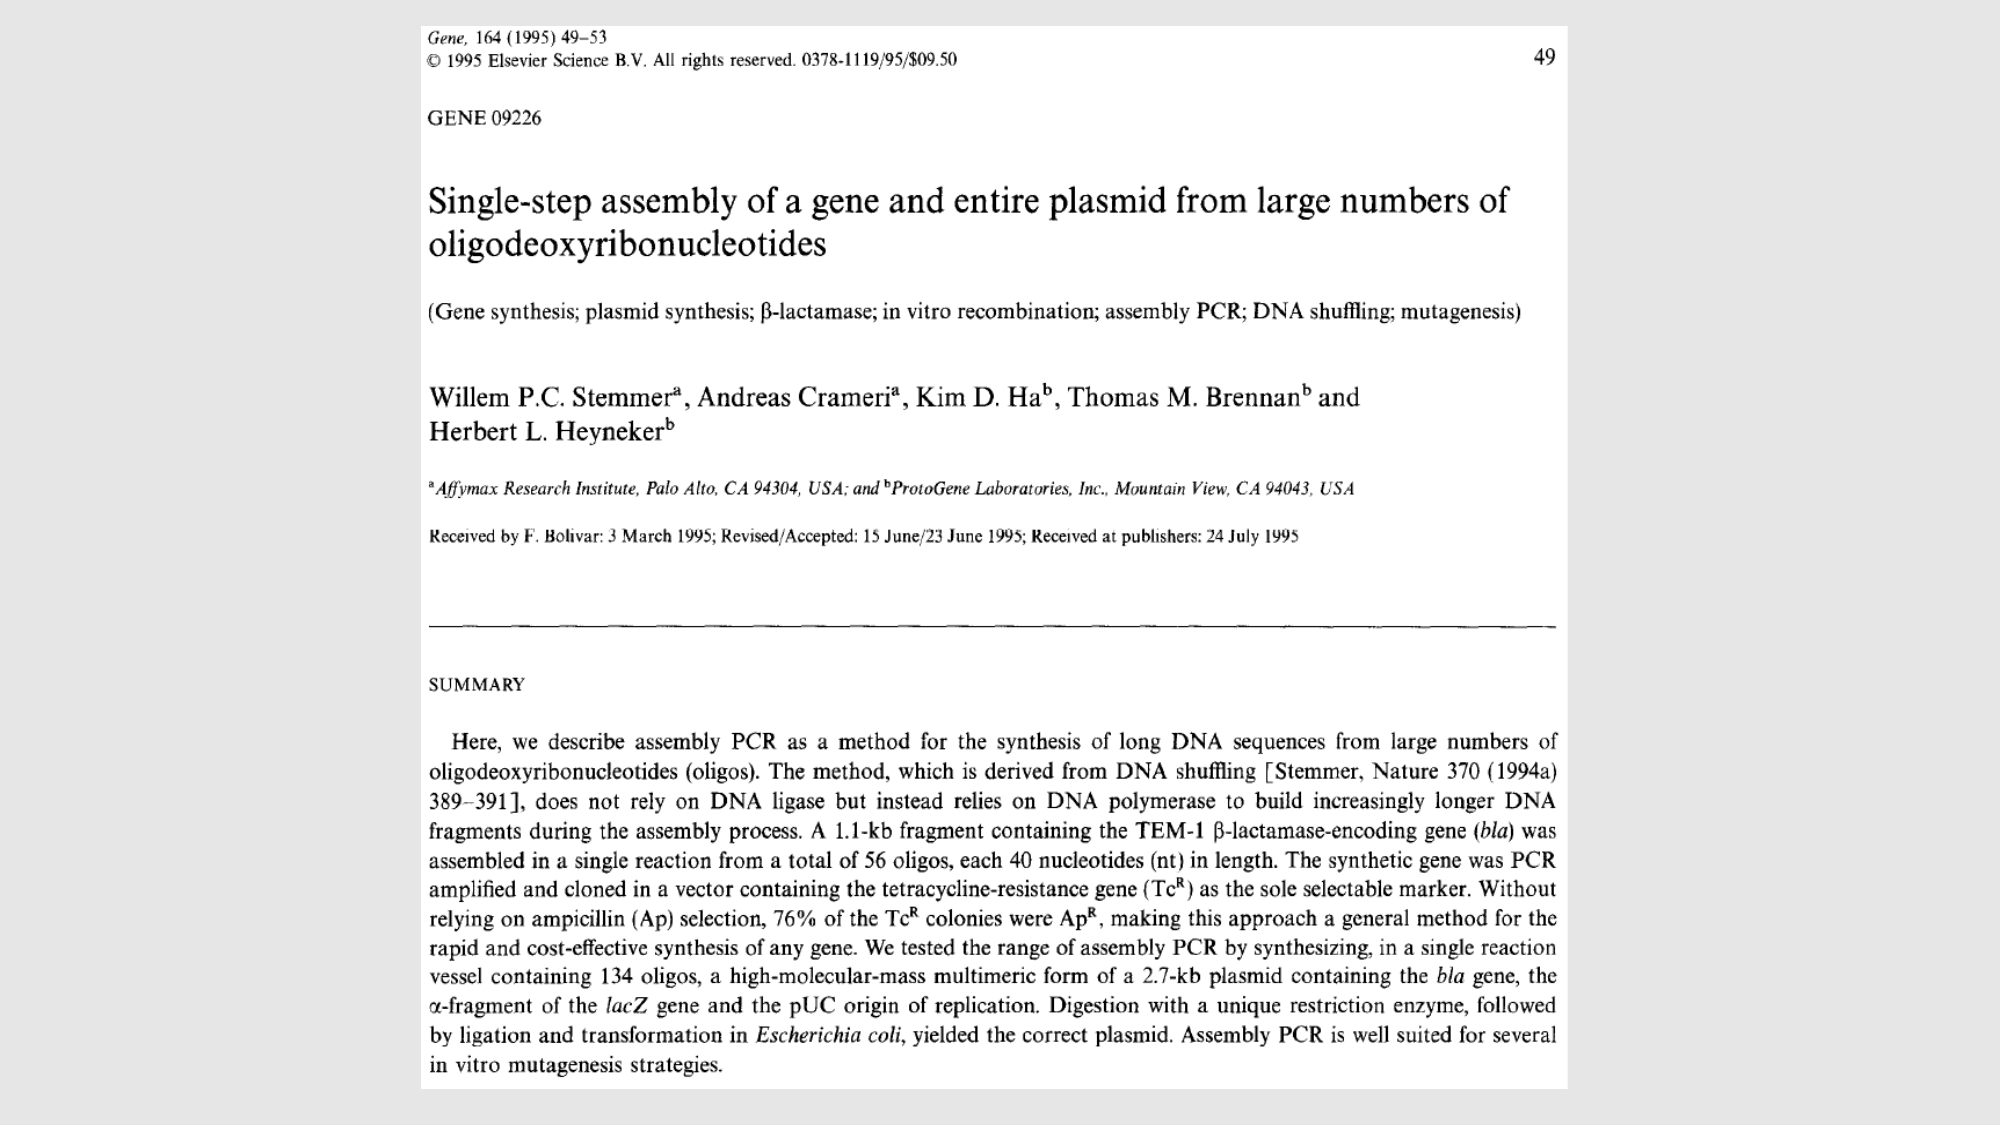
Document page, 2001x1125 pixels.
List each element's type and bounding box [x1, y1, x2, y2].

picture [421, 26, 1568, 1089]
